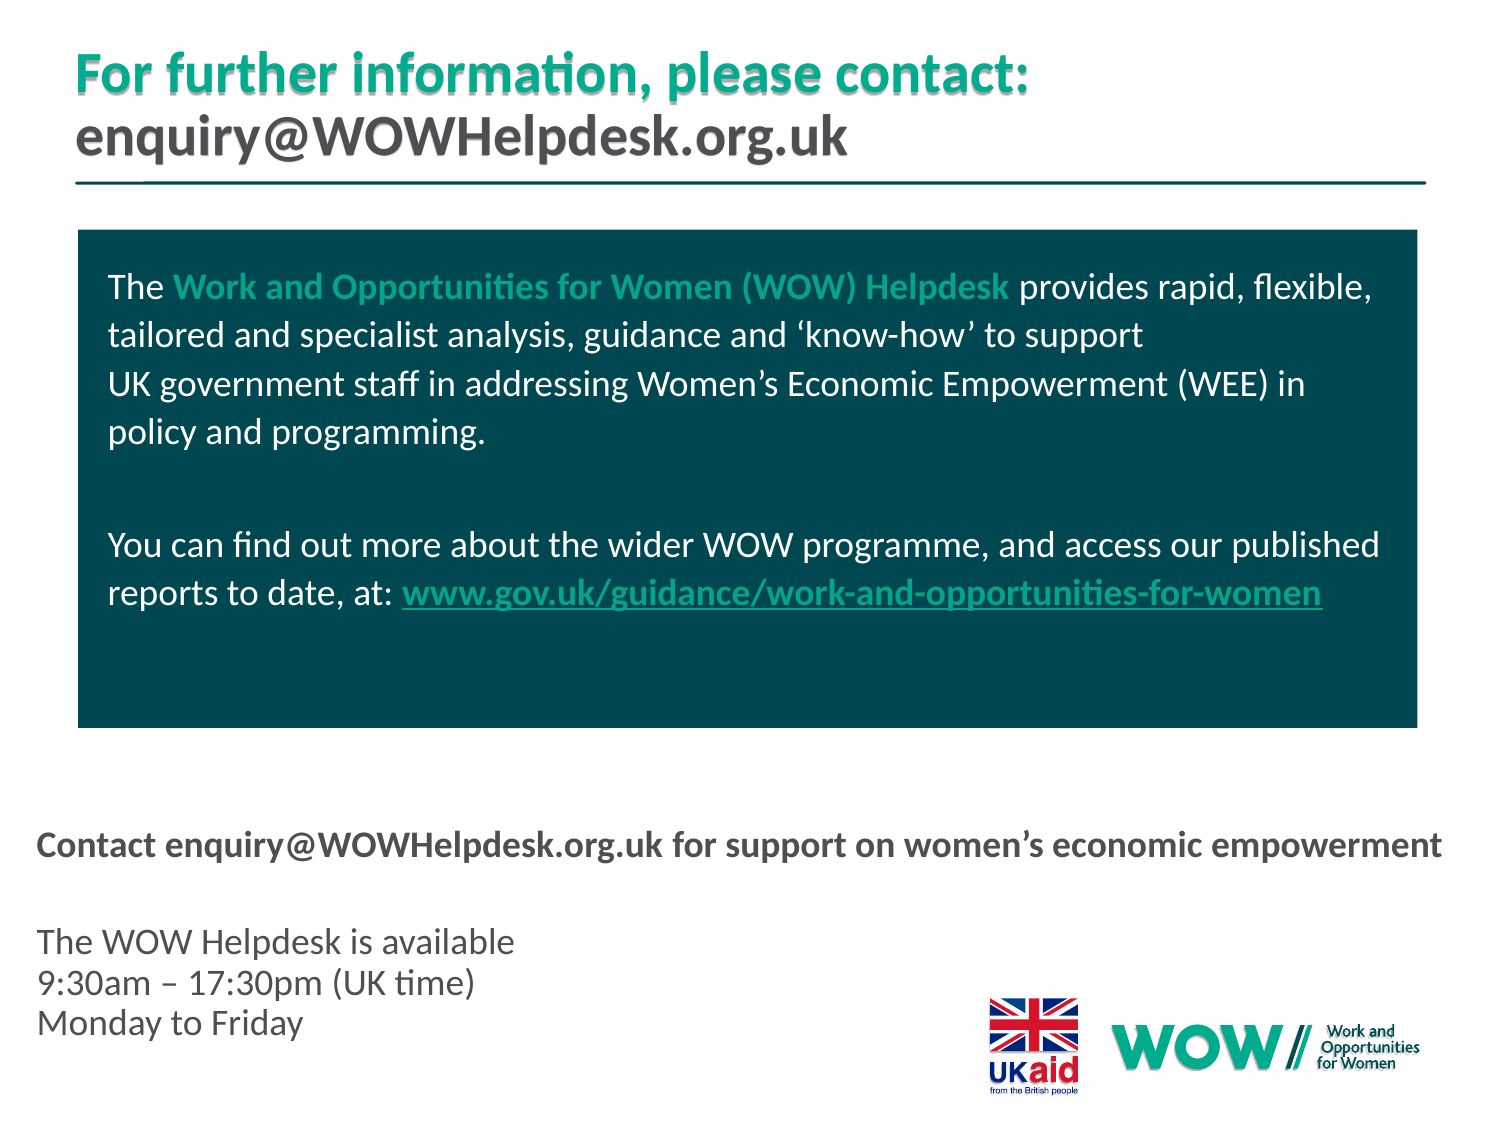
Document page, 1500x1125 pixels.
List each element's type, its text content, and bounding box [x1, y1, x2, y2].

text_box Contact enquiry@WOWHelpdesk.org.uk for support on women’s economic empowerment The WOW Helpdesk is available 9:30am – 17:30pm (UK time) Monday to Friday [36, 824, 1462, 1060]
text_box The Work and Opportunities for Women (WOW) Helpdesk provides rapid, flexible, tailored and specialist analysis, guidance and ‘know-how’ to support UK government staff in addressing Women’s Economic Empowerment (WEE) in policy and programming. You can find out more about the wider WOW programme, and access our published reports to date, at: www.gov.uk/guidance/work-and-opportunities-for-women [78, 229, 1418, 728]
title For further information, please contact: enquiry@WOWHelpdesk.org.uk [75, 41, 1424, 156]
